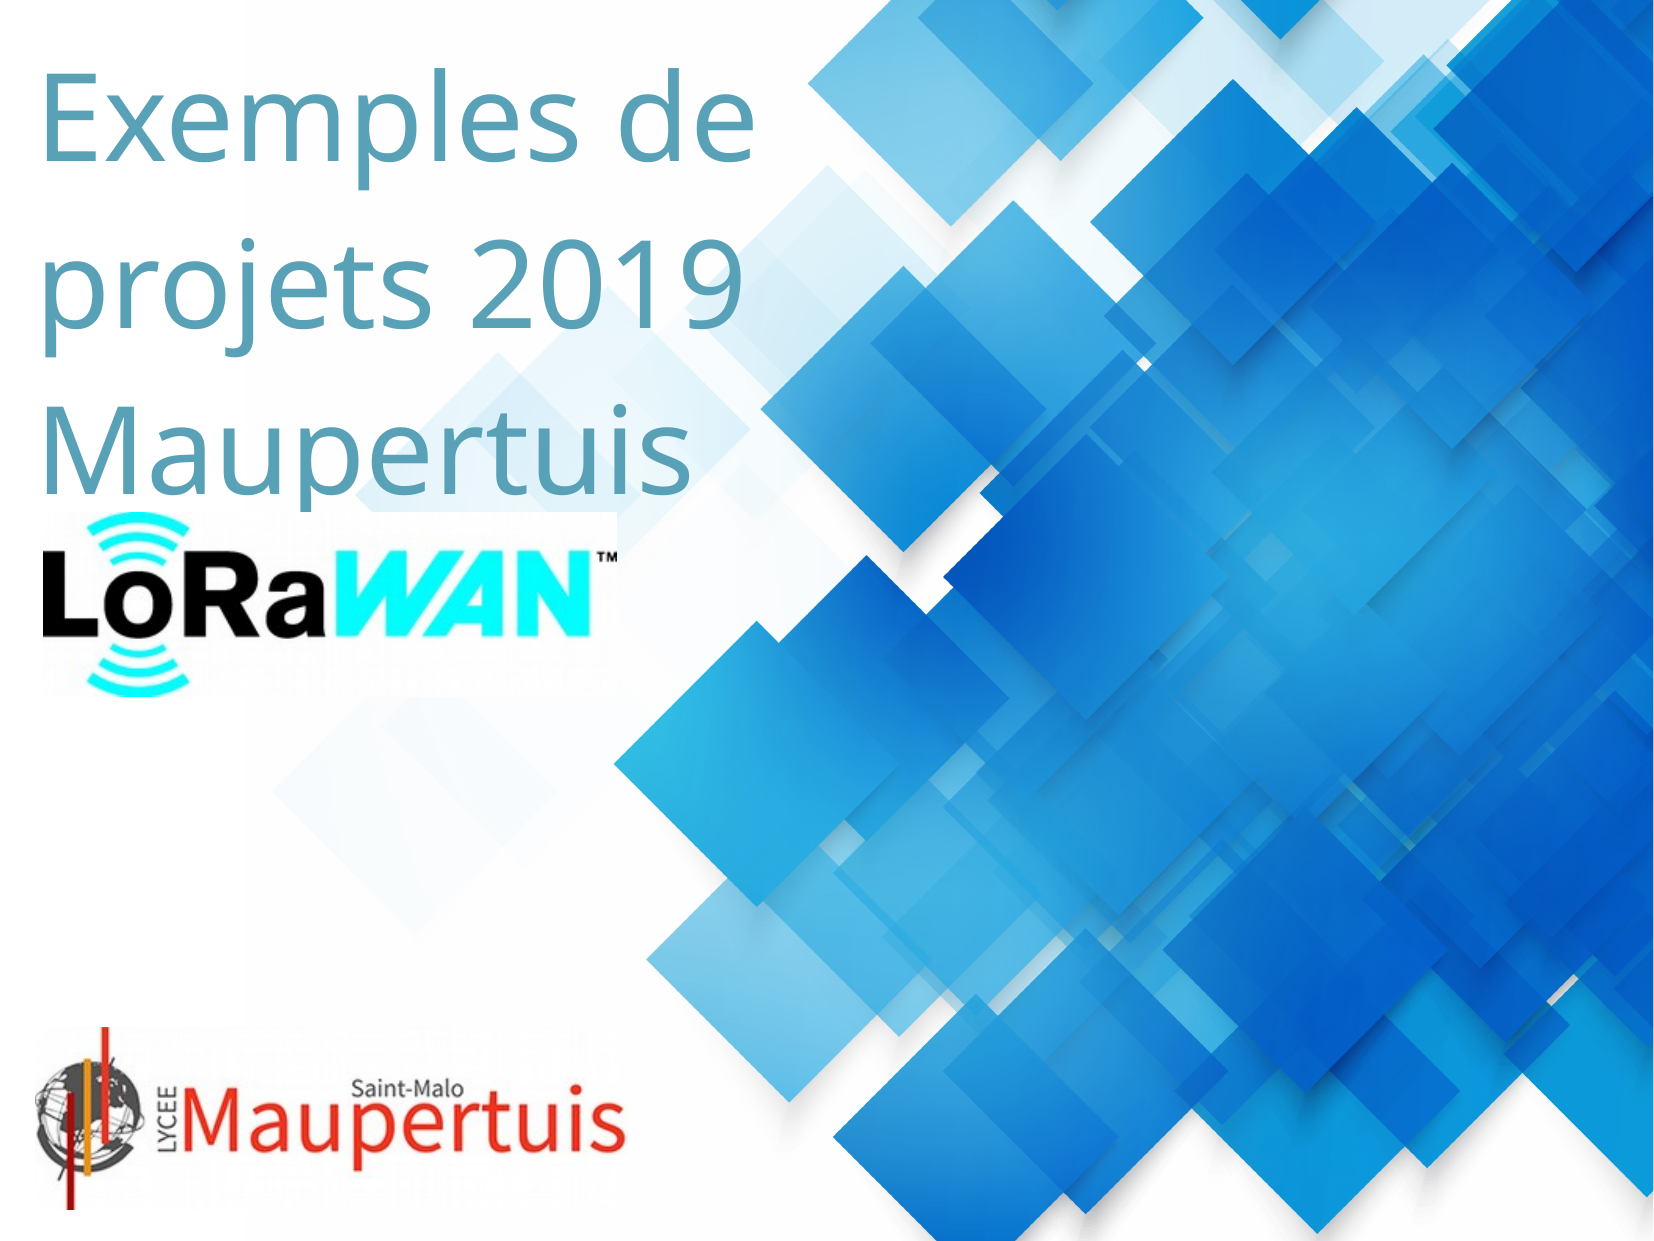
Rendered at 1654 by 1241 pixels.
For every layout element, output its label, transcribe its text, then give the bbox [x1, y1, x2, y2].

picture [35, 0, 1654, 1241]
title Exemples de projets 2019 Maupertuis [35, 29, 851, 532]
